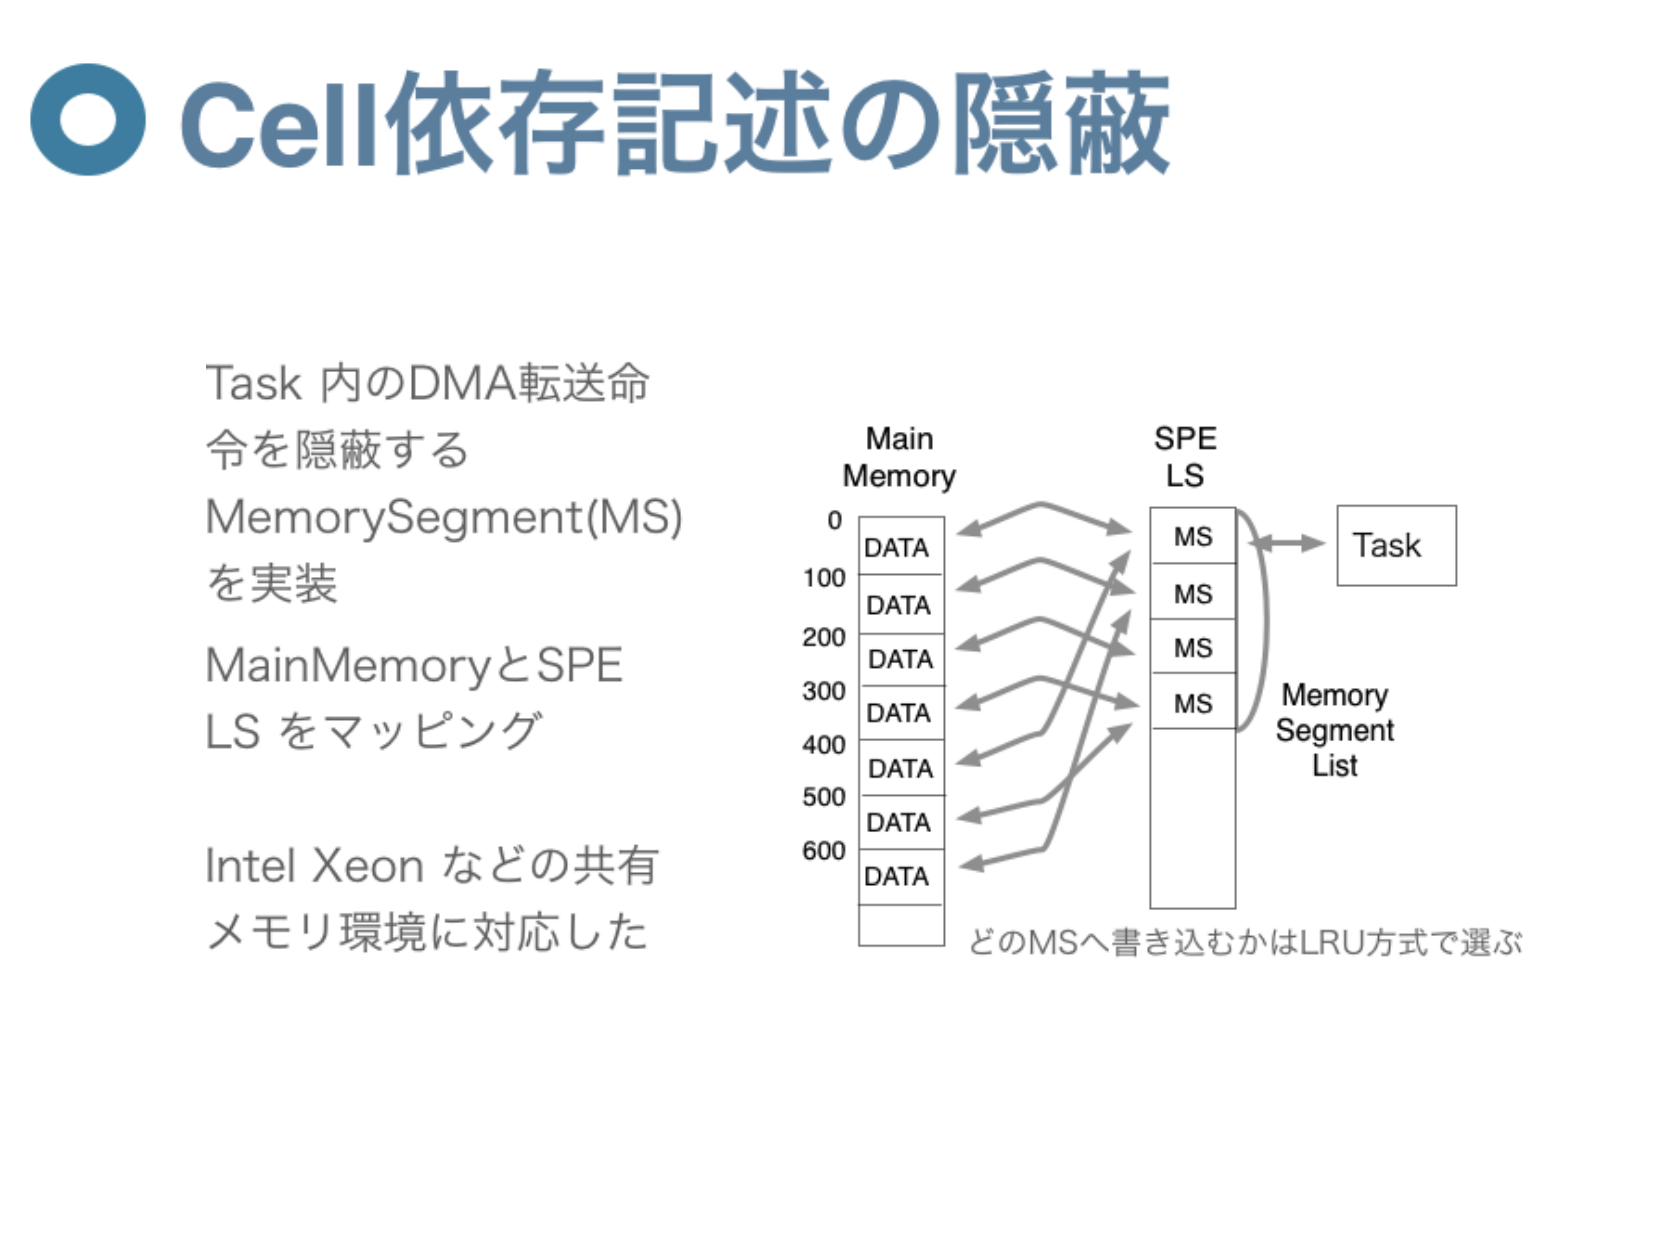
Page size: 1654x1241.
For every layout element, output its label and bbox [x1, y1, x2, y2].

picture [206, 359, 694, 975]
picture [777, 405, 1595, 975]
picture [177, 56, 1176, 237]
picture [29, 62, 148, 178]
